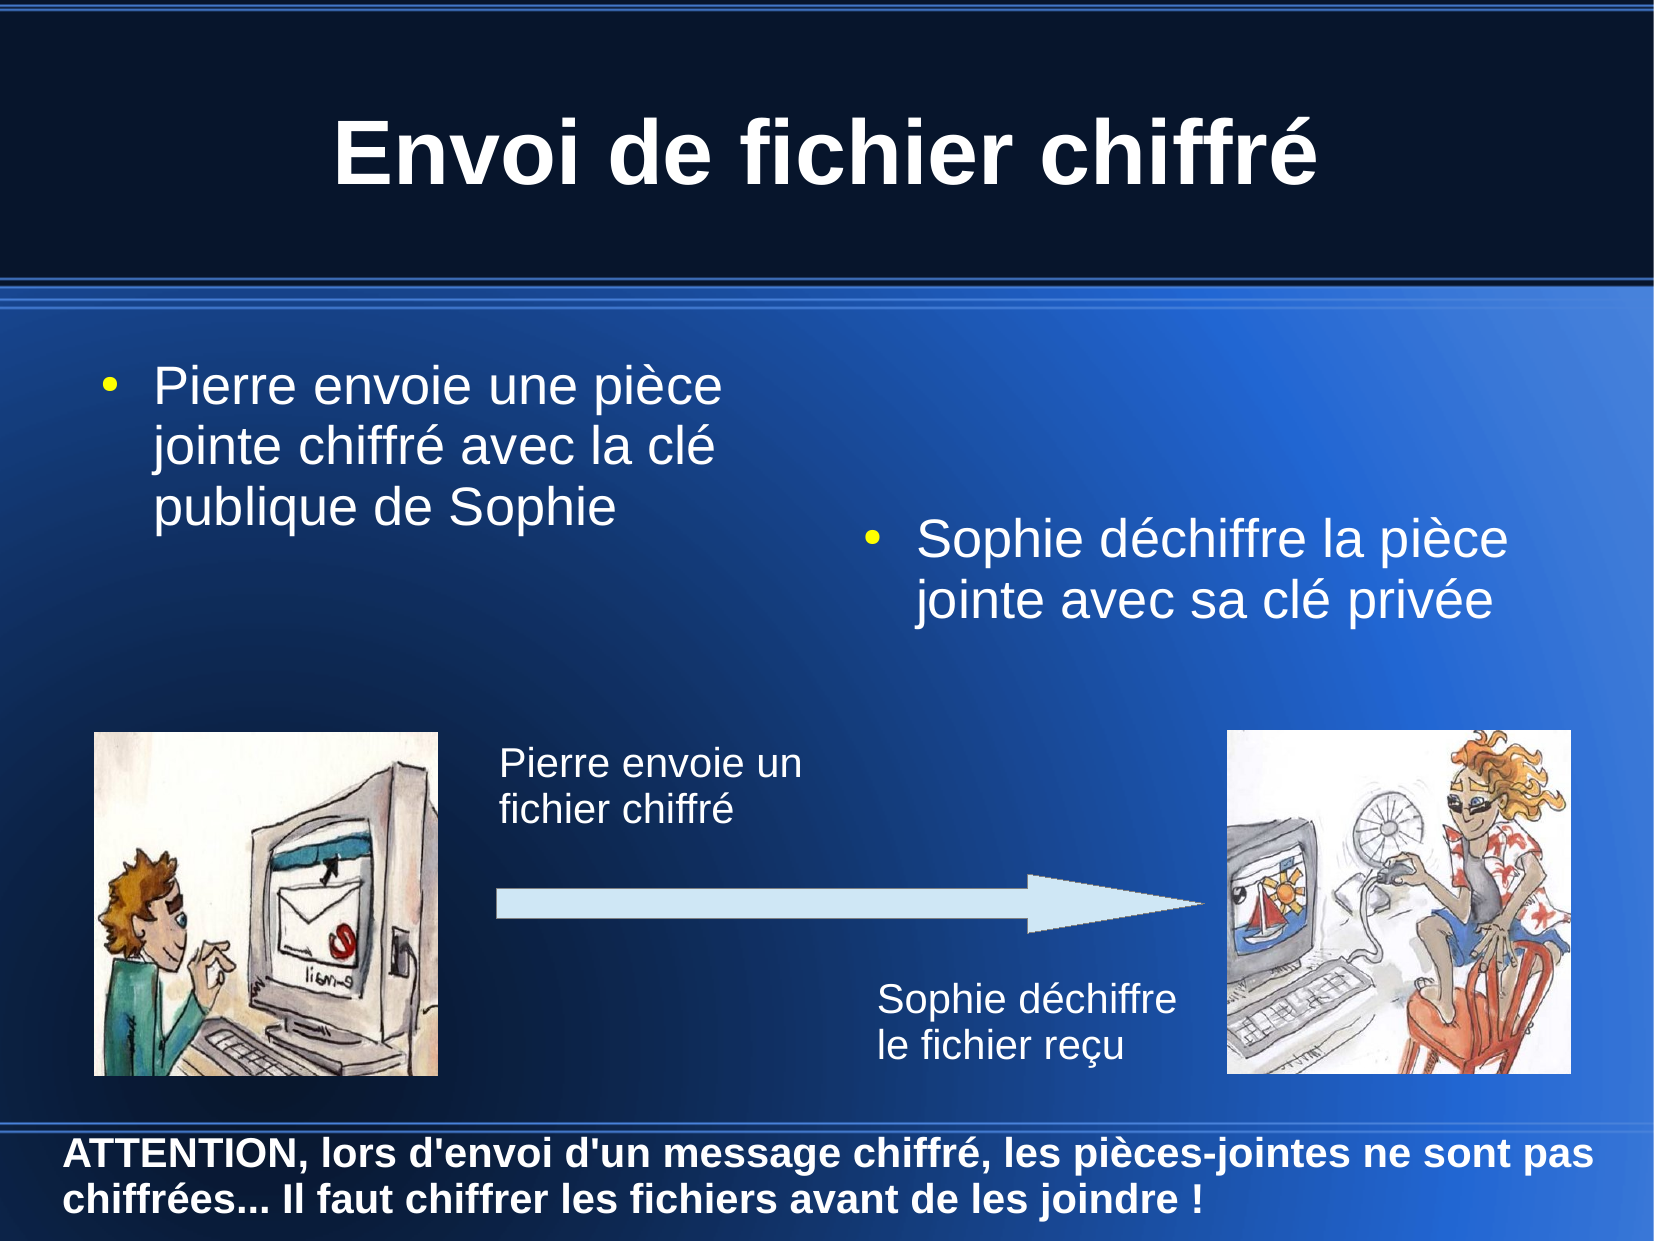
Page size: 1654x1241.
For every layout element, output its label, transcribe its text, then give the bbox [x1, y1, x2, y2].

text_box Pierre envoie un fichier chiffré [484, 732, 863, 842]
text_box [496, 874, 1205, 934]
text_box ATTENTION, lors d'envoi d'un message chiffré, les pièces-jointes ne sont pas chiffrées... Il faut chiffrer les fichiers avant de les joindre ! [47, 1122, 1630, 1241]
list Sophie déchiffre la pièce jointe avec sa clé privée [845, 508, 1572, 662]
title Envoi de fichier chiffré [82, 49, 1571, 257]
picture [0, 0, 1654, 1241]
list Pierre envoie une pièce jointe chiffré avec la clé publique de Sophie [82, 355, 809, 603]
text_box Sophie déchiffre le fichier reçu [862, 968, 1217, 1078]
